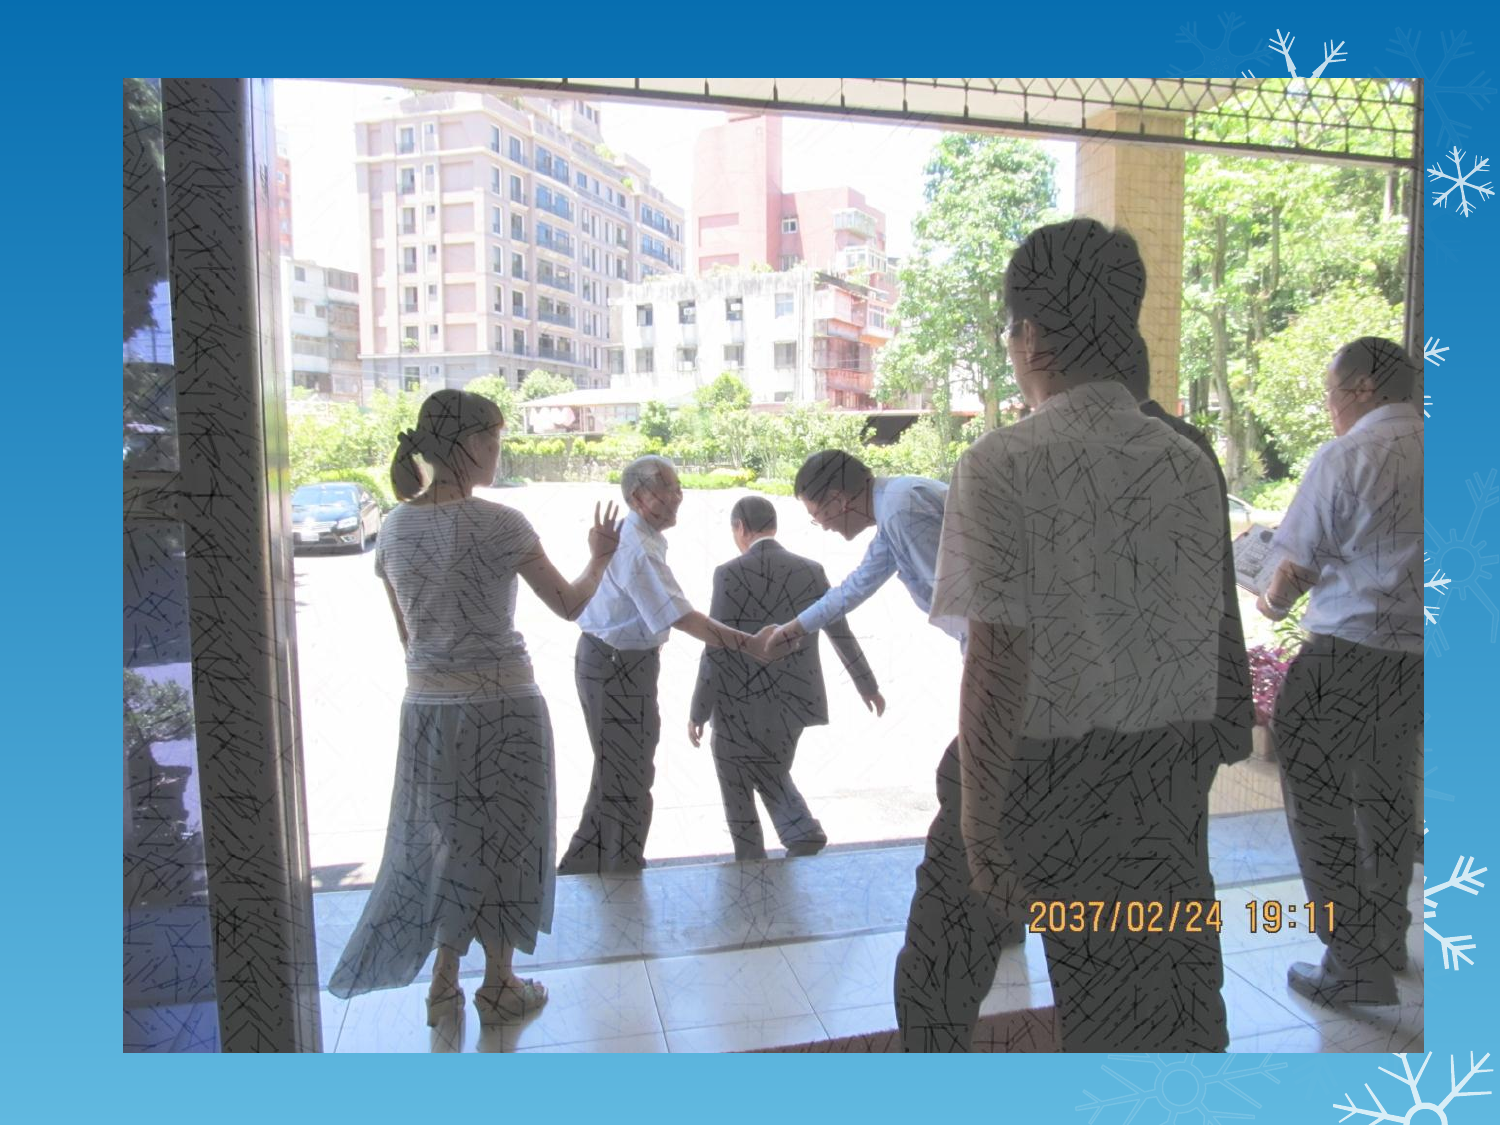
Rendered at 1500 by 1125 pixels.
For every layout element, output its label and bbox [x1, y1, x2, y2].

picture [123, 78, 1424, 1053]
